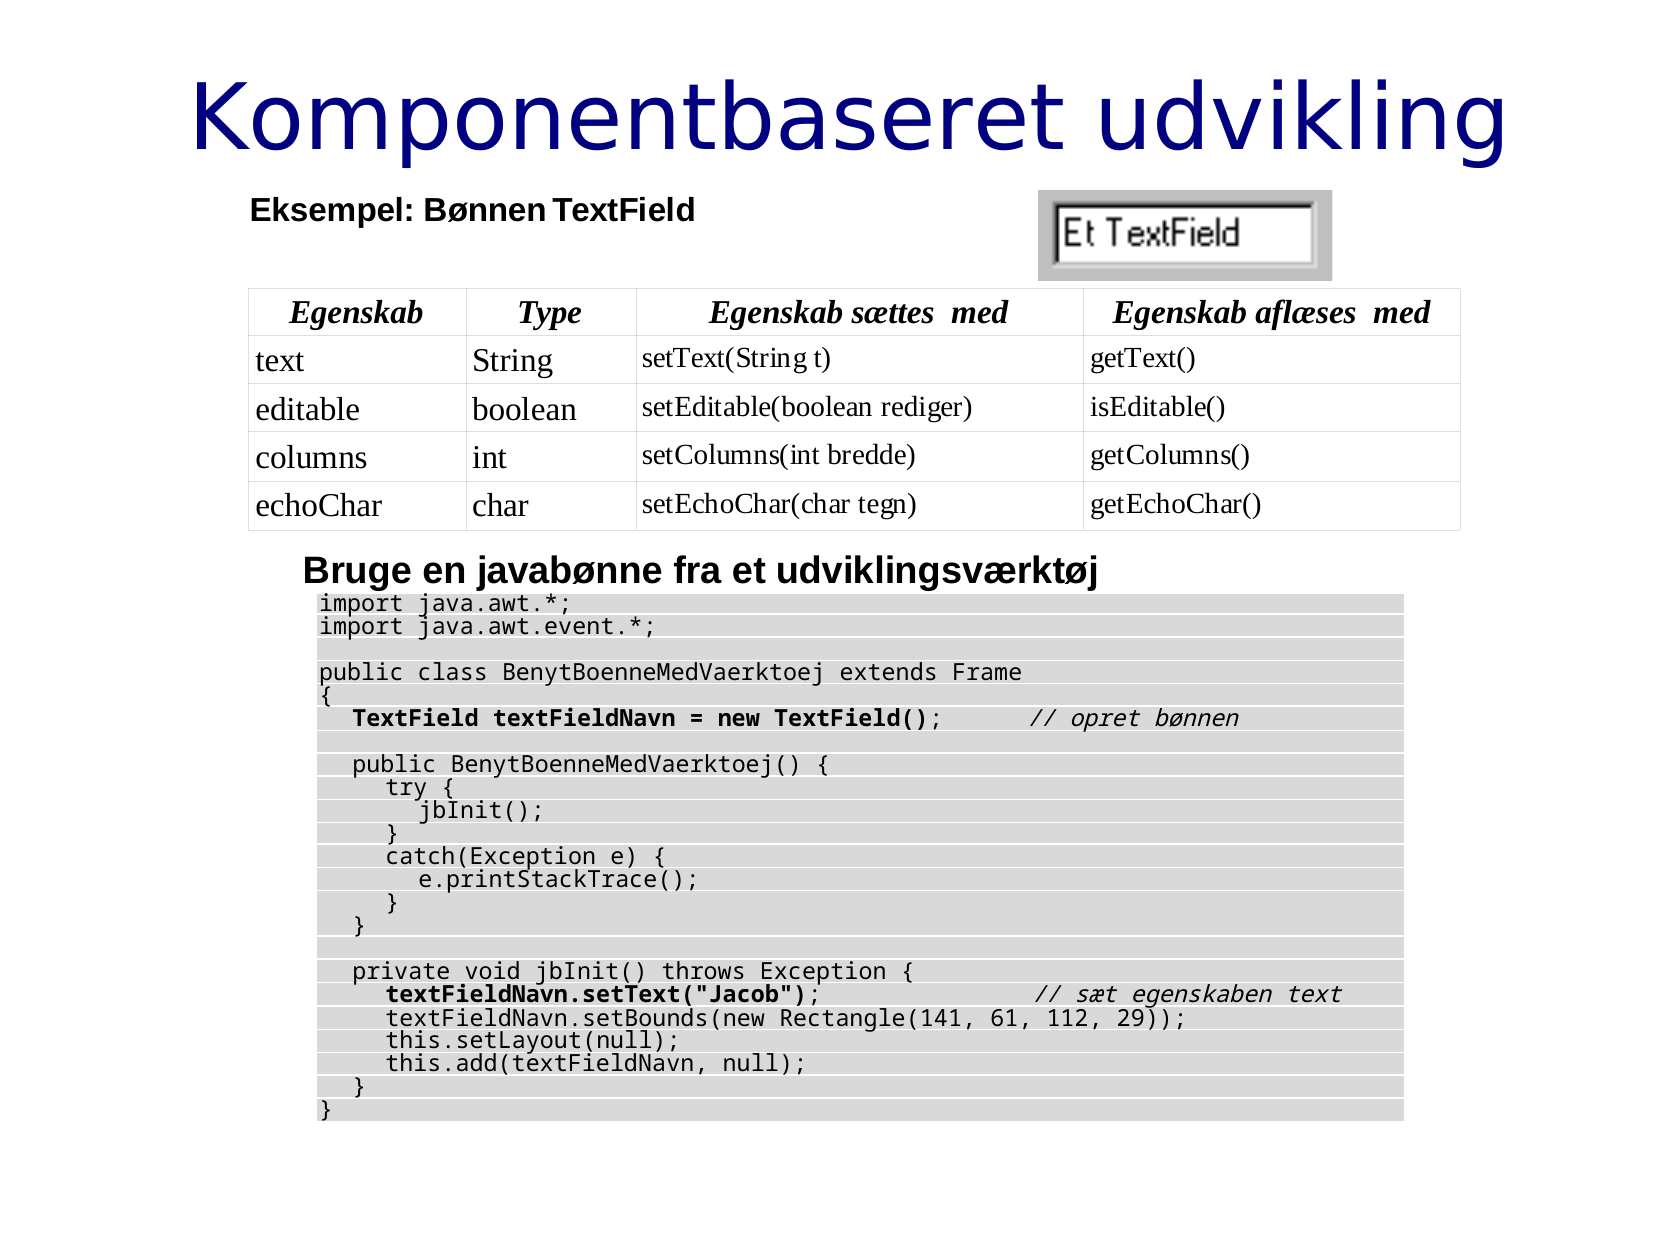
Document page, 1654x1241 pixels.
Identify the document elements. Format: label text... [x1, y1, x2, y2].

chart [248, 190, 1461, 1235]
title Komponentbaseret udvikling [156, 14, 1534, 222]
